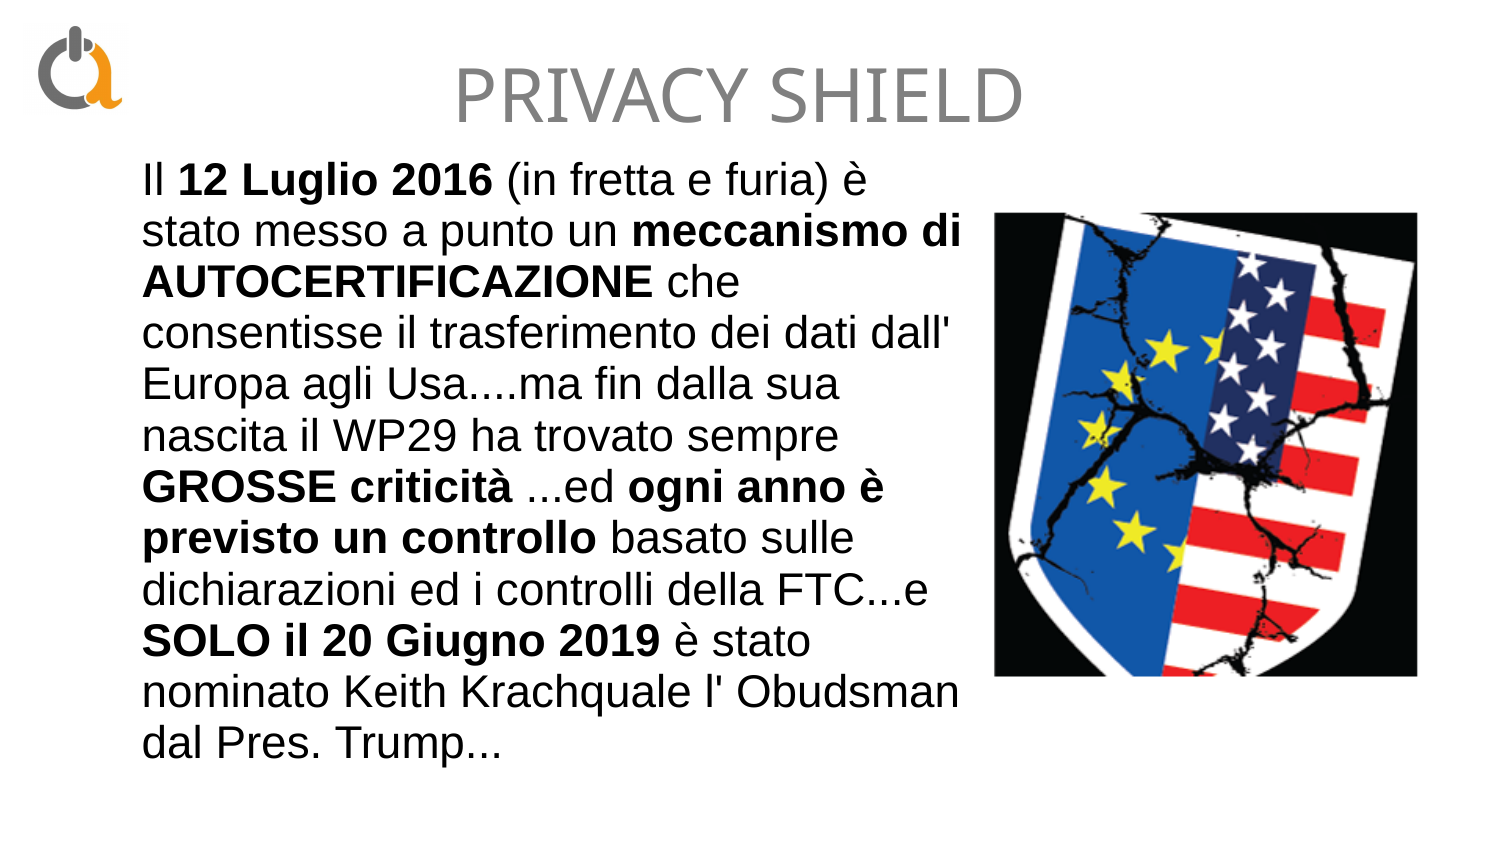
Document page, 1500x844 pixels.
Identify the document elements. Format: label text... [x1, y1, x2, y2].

picture [982, 188, 1430, 705]
picture [23, 23, 129, 116]
title PRIVACY SHIELD [452, 23, 1217, 165]
list Il 12 Luglio 2016 (in fretta e furia) è stato messo a punto un meccanismo di AUTOCERTIFICAZIONE che consentisse il trasferimento dei dati dall' Europa agli Usa....ma fin dalla sua nascita il WP29 ha trovato sempre GROSSE criticità ...ed ogni anno è previsto un controllo basato sulle dichiarazioni ed i controlli della FTC...e SOLO il 20 Giugno 2019 è stato nominato Keith Krachquale l' Obudsman dal Pres. Trump... [70, 153, 967, 775]
